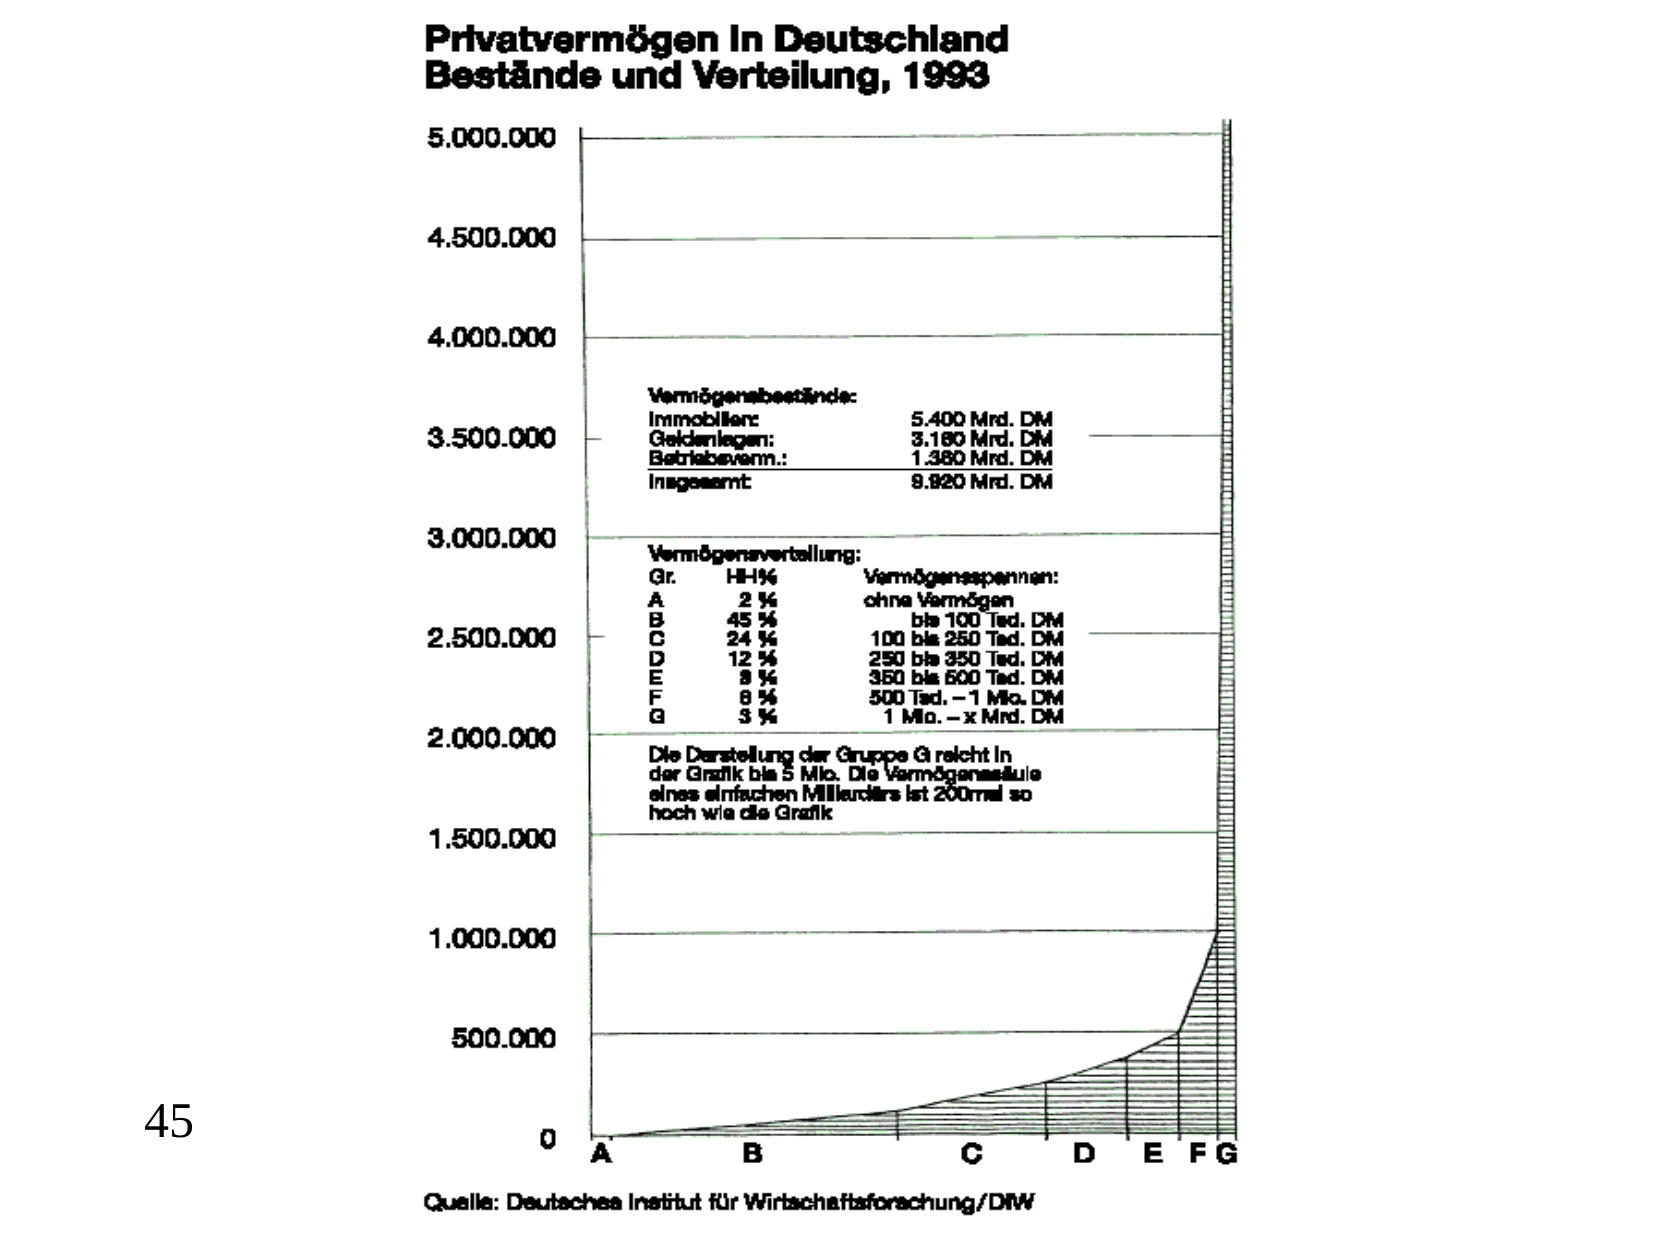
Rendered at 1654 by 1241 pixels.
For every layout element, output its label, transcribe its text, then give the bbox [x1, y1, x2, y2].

picture [397, 8, 1289, 1239]
text_box <Nummer> [144, 1089, 380, 1151]
